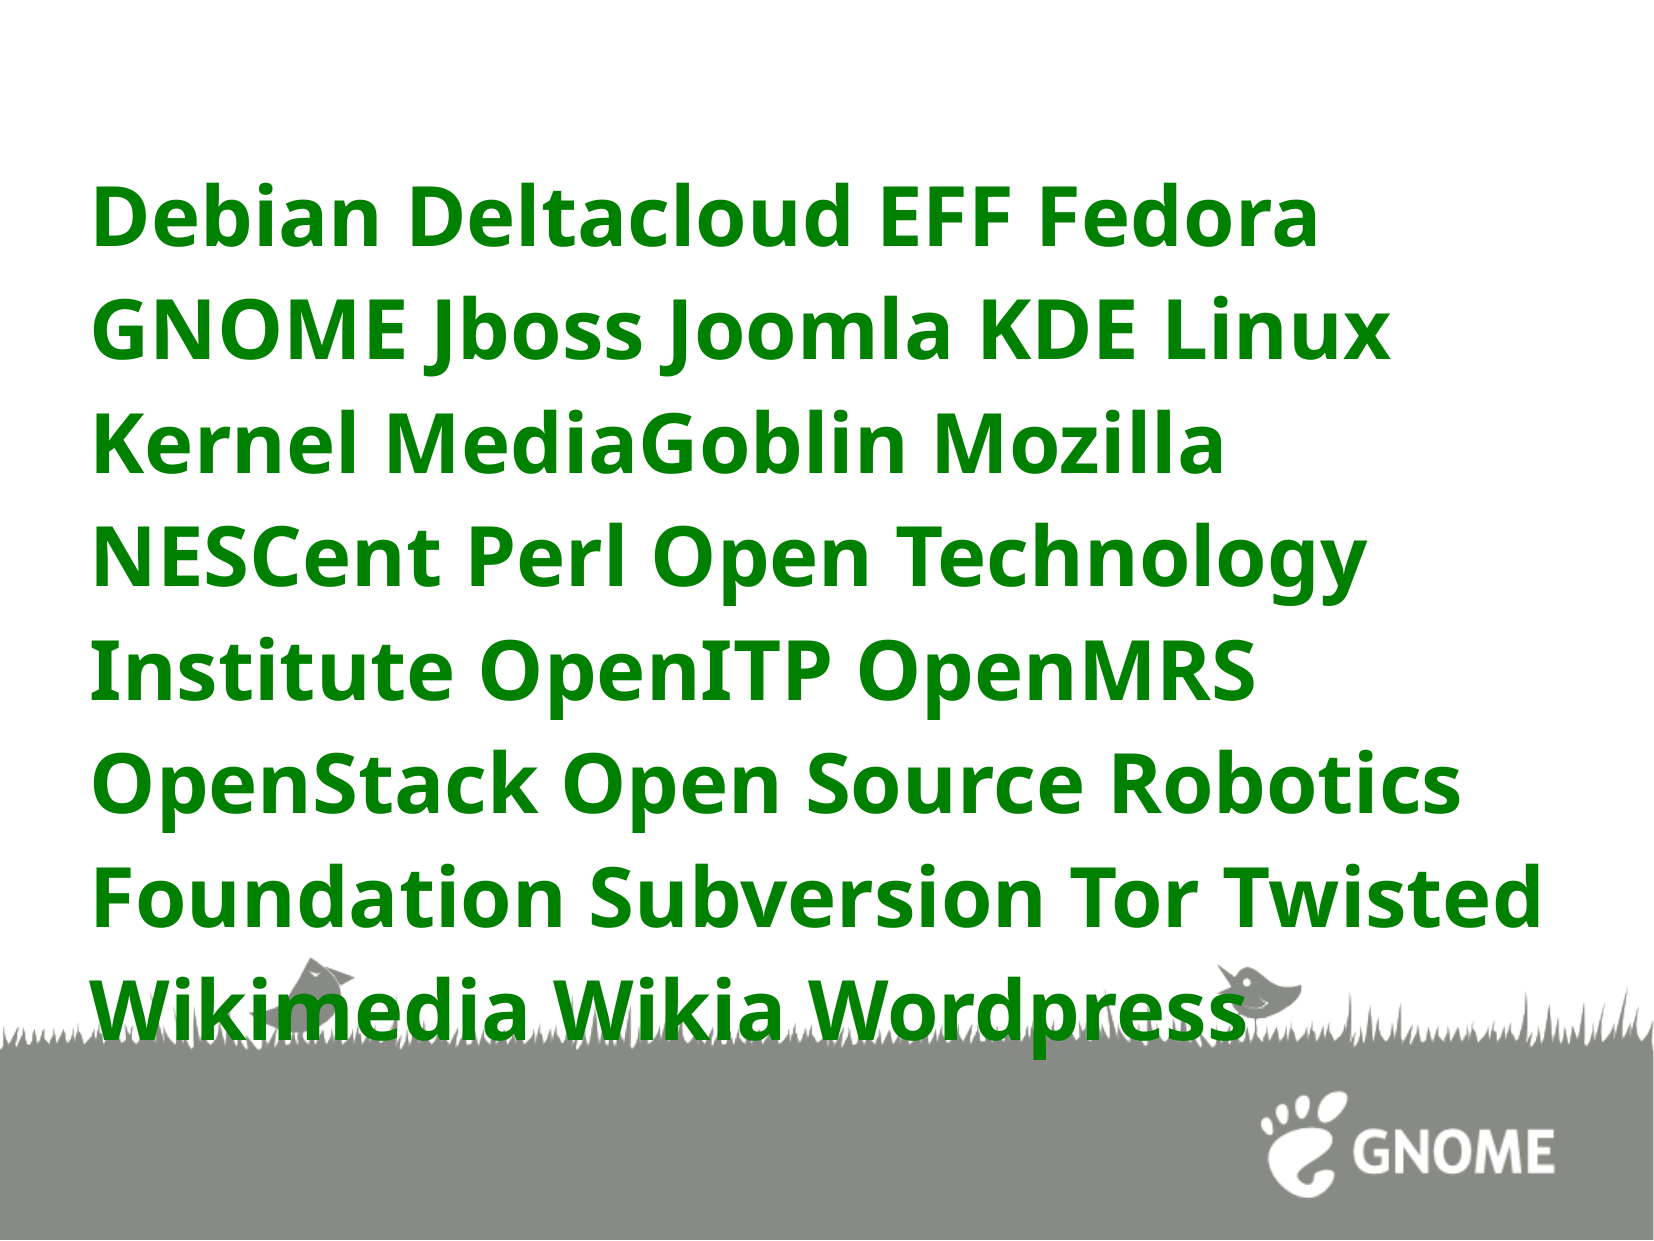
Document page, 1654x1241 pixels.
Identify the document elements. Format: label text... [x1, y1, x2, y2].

text_box Debian Deltacloud EFF Fedora GNOME Jboss Joomla KDE Linux Kernel MediaGoblin Mozilla NESCent Perl Open Technology Institute OpenITP OpenMRS OpenStack Open Source Robotics Foundation Subversion Tor Twisted Wikimedia Wikia Wordpress [75, 150, 1613, 947]
picture [0, 0, 1654, 1241]
